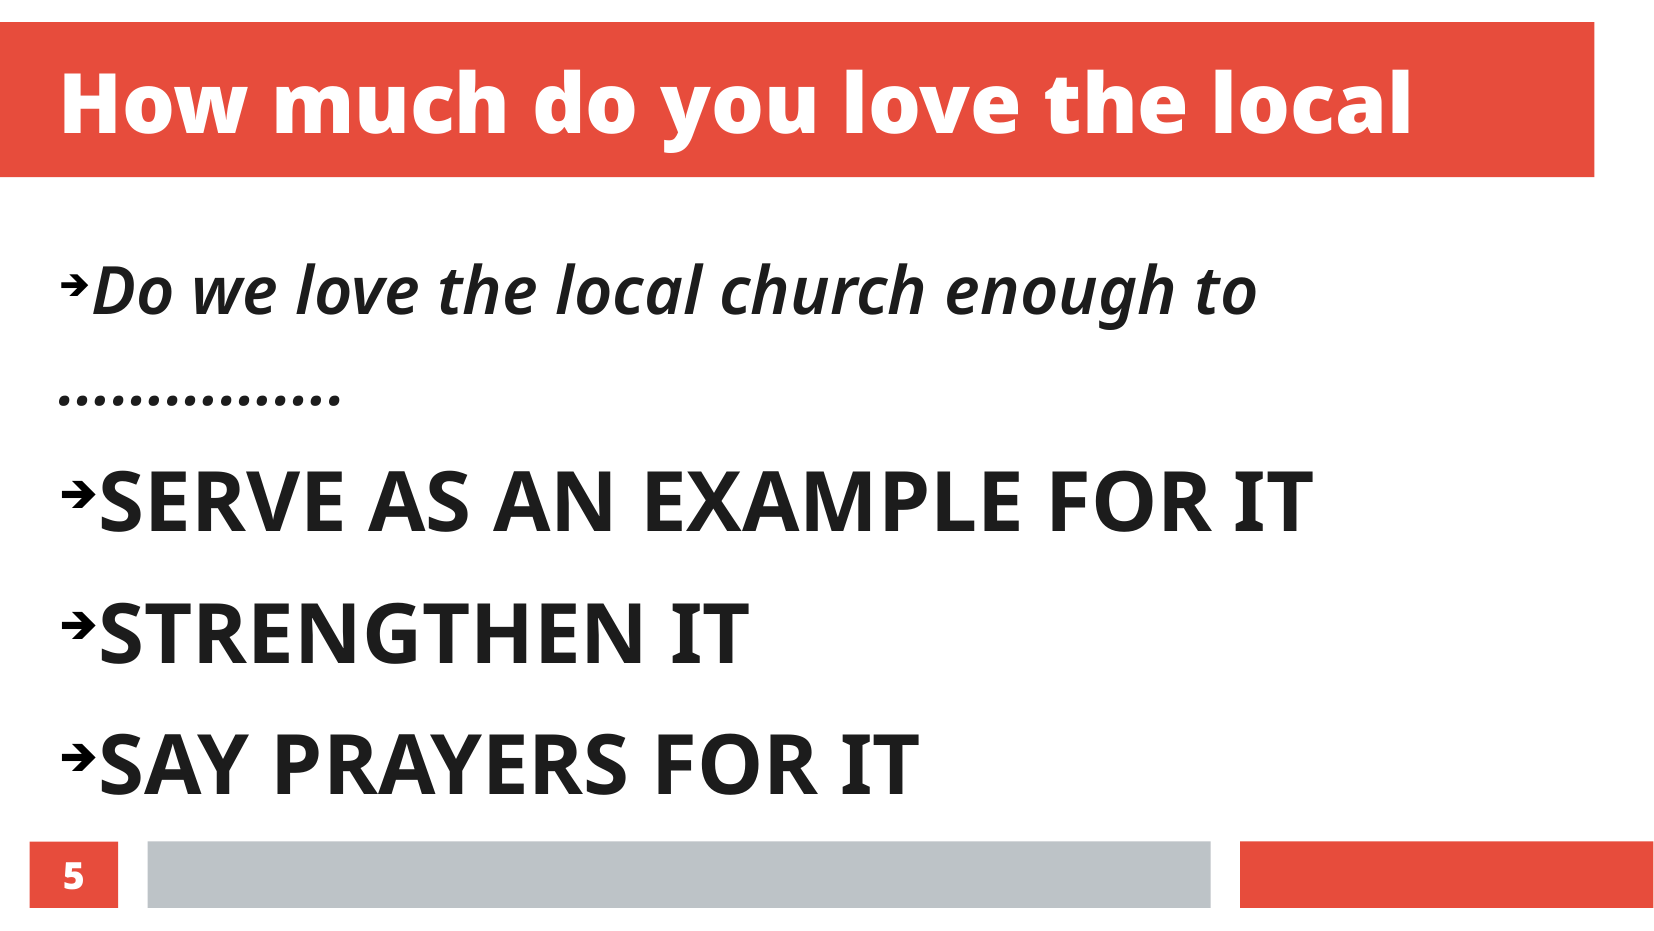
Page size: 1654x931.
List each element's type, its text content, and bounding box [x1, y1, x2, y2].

title How much do you love the local church? [59, 44, 1595, 156]
list Do we love the local church enough to ……………. SERVE AS AN EXAMPLE FOR IT STRENGTHEN IT SAY PRAYERS FOR IT [59, 243, 1565, 820]
